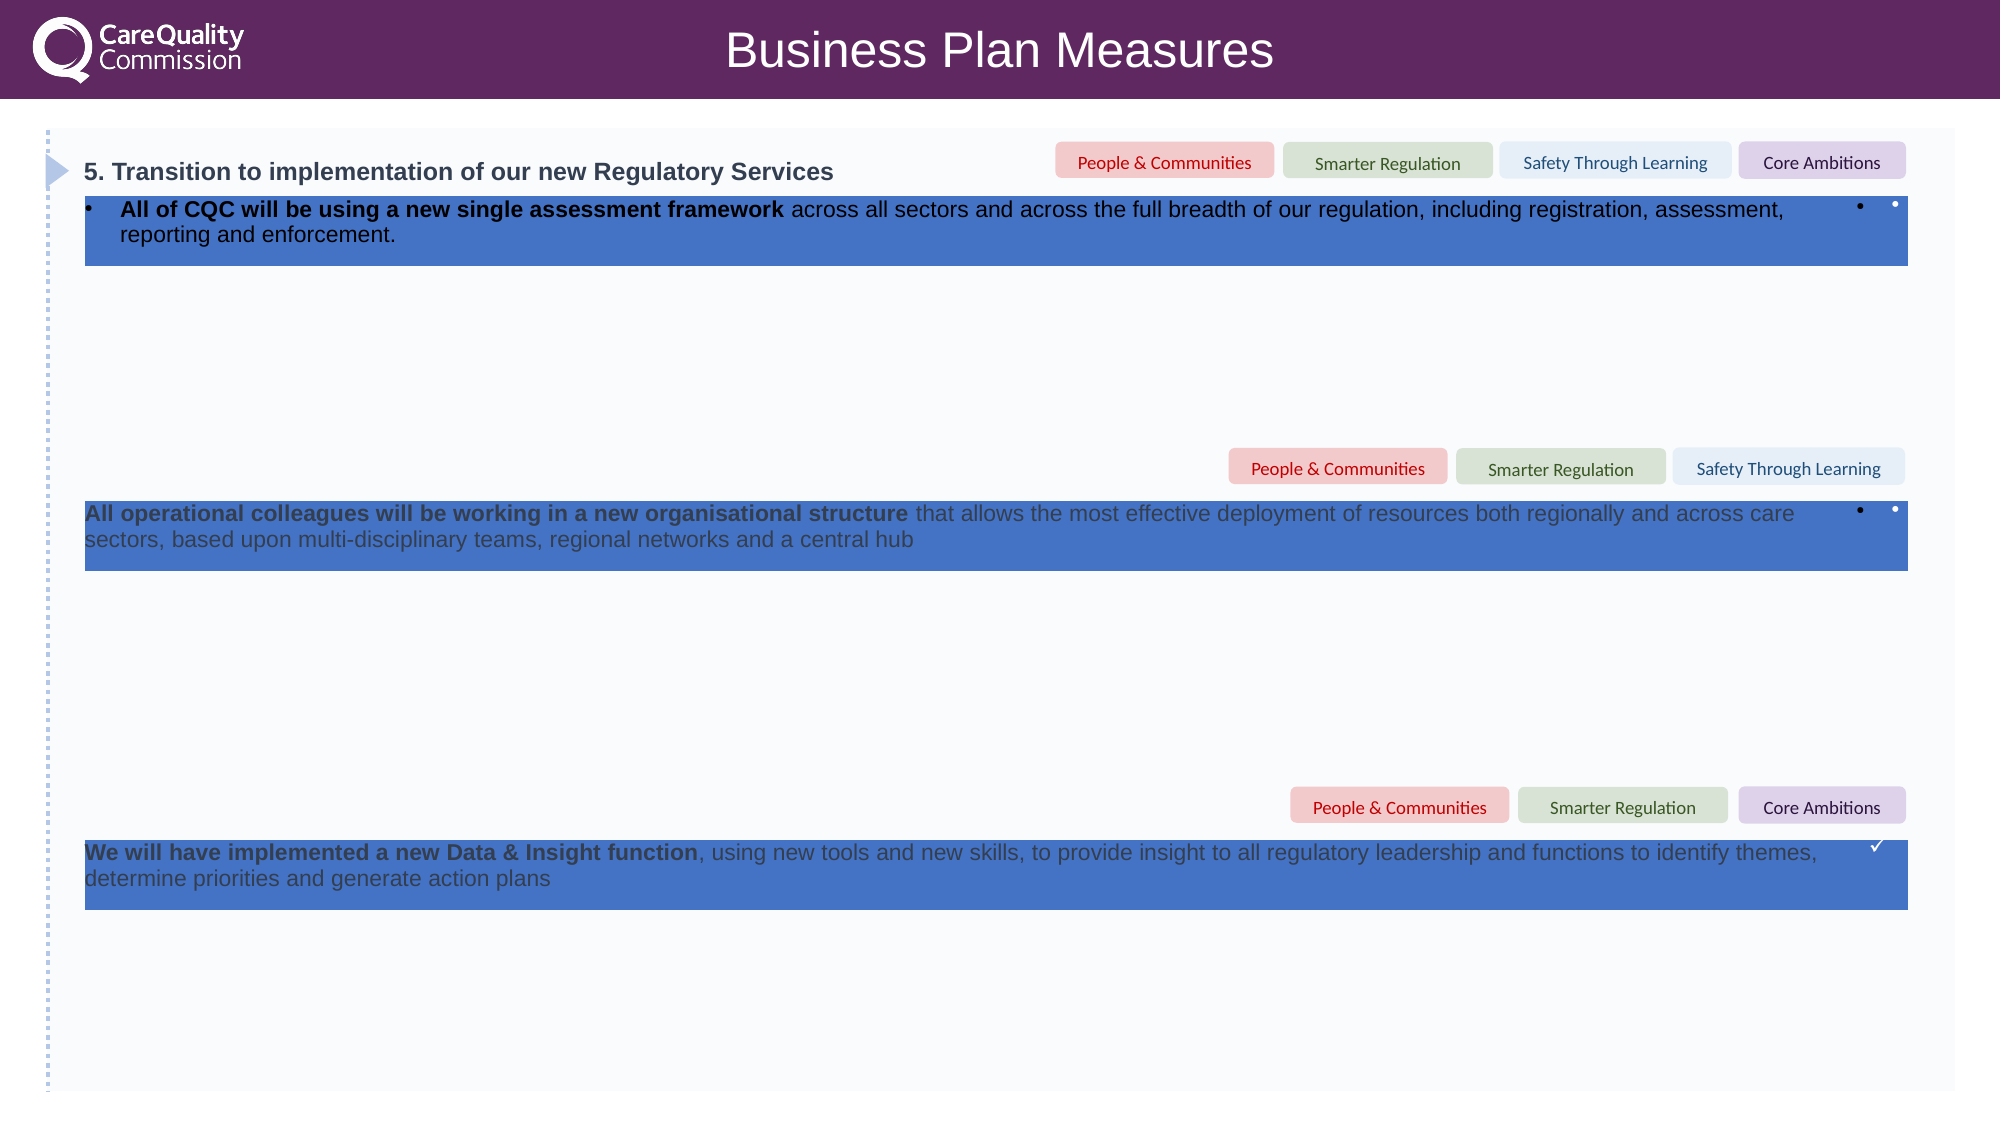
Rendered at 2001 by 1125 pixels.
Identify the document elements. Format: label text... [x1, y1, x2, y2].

text_box Smarter Regulation [1283, 141, 1494, 179]
table_header We will have implemented a new Data & Insight function, using new tools and new skills, to provide insight to all regulatory leadership and functions to identify themes, determine priorities and generate action plans [85, 840, 1848, 910]
text_box Core Ambitions [1738, 786, 1907, 824]
table_header All operational colleagues will be working in a new organisational structure that allows the most effective deployment of resources both regionally and across care sectors, based upon multi-disciplinary teams, regional networks and a central hub [85, 501, 1848, 571]
text_box Business Plan Measures [641, 9, 1358, 86]
text_box [0, 0, 2000, 99]
text_box Smarter Regulation [1518, 786, 1729, 824]
picture [32, 16, 245, 84]
text_box Safety Through Learning [1499, 141, 1732, 179]
text_box Smarter Regulation [1456, 448, 1667, 485]
table_header  [1848, 501, 1908, 571]
table_header  [1848, 840, 1908, 910]
table_header All of CQC will be using a new single assessment framework across all sectors and across the full breadth of our regulation, including registration, assessment, reporting and enforcement. [85, 196, 1848, 266]
text_box People & Communities [1290, 786, 1510, 823]
text_box Core Ambitions [1738, 141, 1907, 179]
text_box Safety Through Learning [1672, 447, 1906, 485]
table_header  [1848, 196, 1908, 266]
text_box People & Communities [1228, 447, 1448, 485]
text_box 5. Transition to implementation of our new Regulatory Services [69, 147, 984, 194]
text_box People & Communities [1055, 141, 1275, 178]
text_box [45, 128, 1955, 1091]
